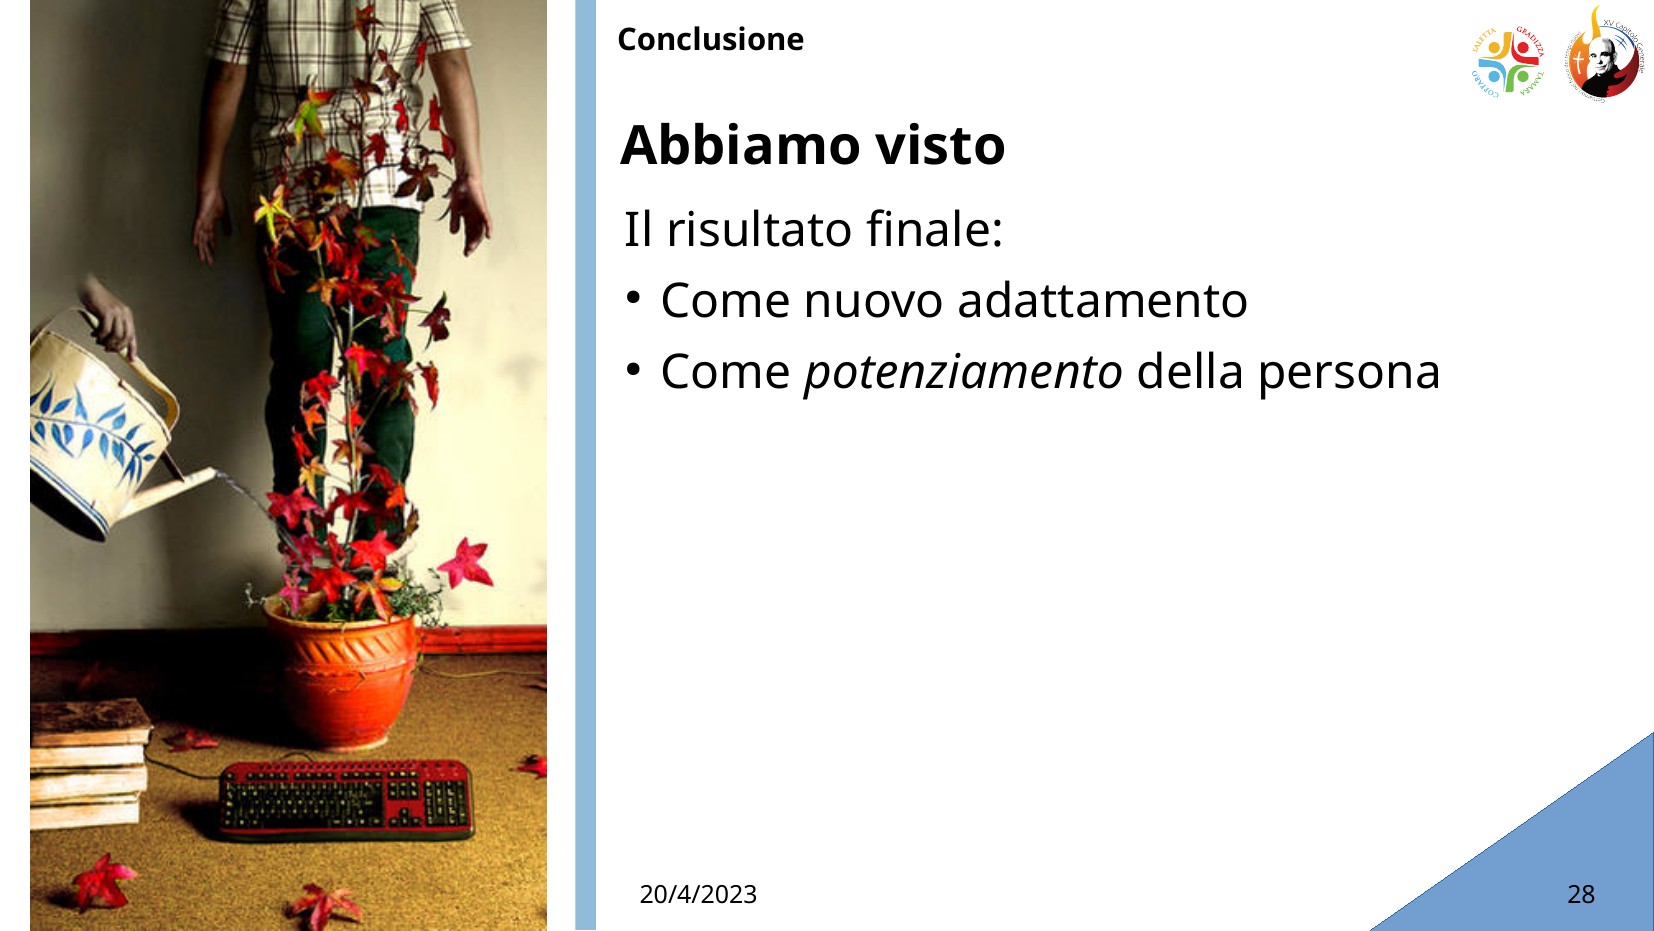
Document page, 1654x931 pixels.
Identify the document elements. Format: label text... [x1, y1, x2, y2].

title Abbiamo visto [620, 106, 1617, 178]
text_box Conclusione [602, 9, 1335, 63]
picture [1563, 4, 1646, 103]
picture [30, 0, 547, 931]
subtitle Il risultato finale: Come nuovo adattamento Come potenziamento della persona [624, 194, 1602, 869]
